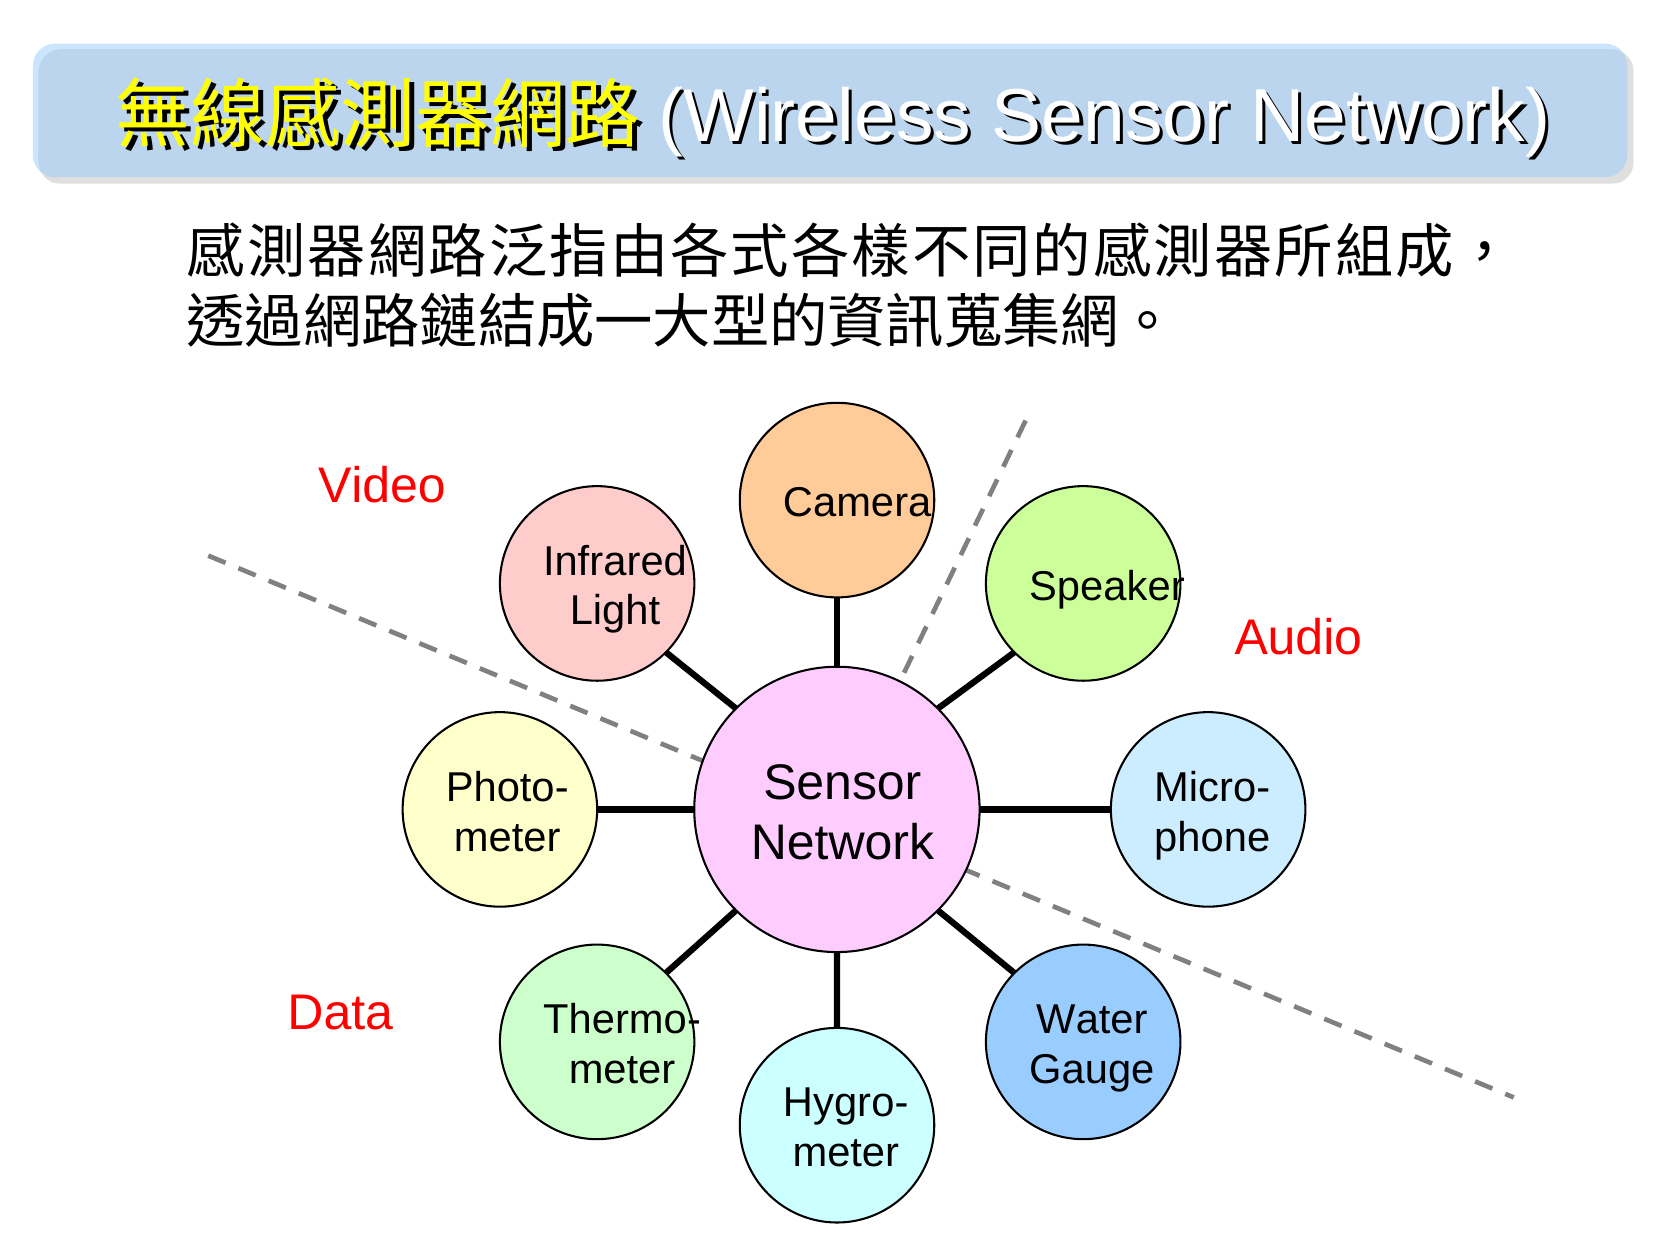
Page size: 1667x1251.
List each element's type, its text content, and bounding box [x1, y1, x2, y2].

text_box Video [291, 444, 473, 520]
title 無線感測器網路(Wireless Sensor Network) [0, 35, 1667, 187]
text_box Sensor Network [694, 666, 980, 953]
text_box Photo- meter [402, 712, 598, 907]
text_box Infrared Light [499, 486, 695, 681]
text_box Data [249, 972, 431, 1048]
text_box Speaker [985, 486, 1181, 681]
list 感測器網路泛指由各式各樣不同的感測器所組成，透過網路鏈結成一大型的資訊蒐集網。 [172, 206, 1530, 1166]
text_box Water Gauge [985, 944, 1181, 1140]
text_box Audio [1208, 597, 1389, 673]
text_box Thermo- meter [499, 944, 695, 1140]
text_box Camera [739, 402, 935, 598]
text_box Micro- phone [1110, 712, 1306, 907]
text_box Hygro- meter [739, 1028, 935, 1223]
